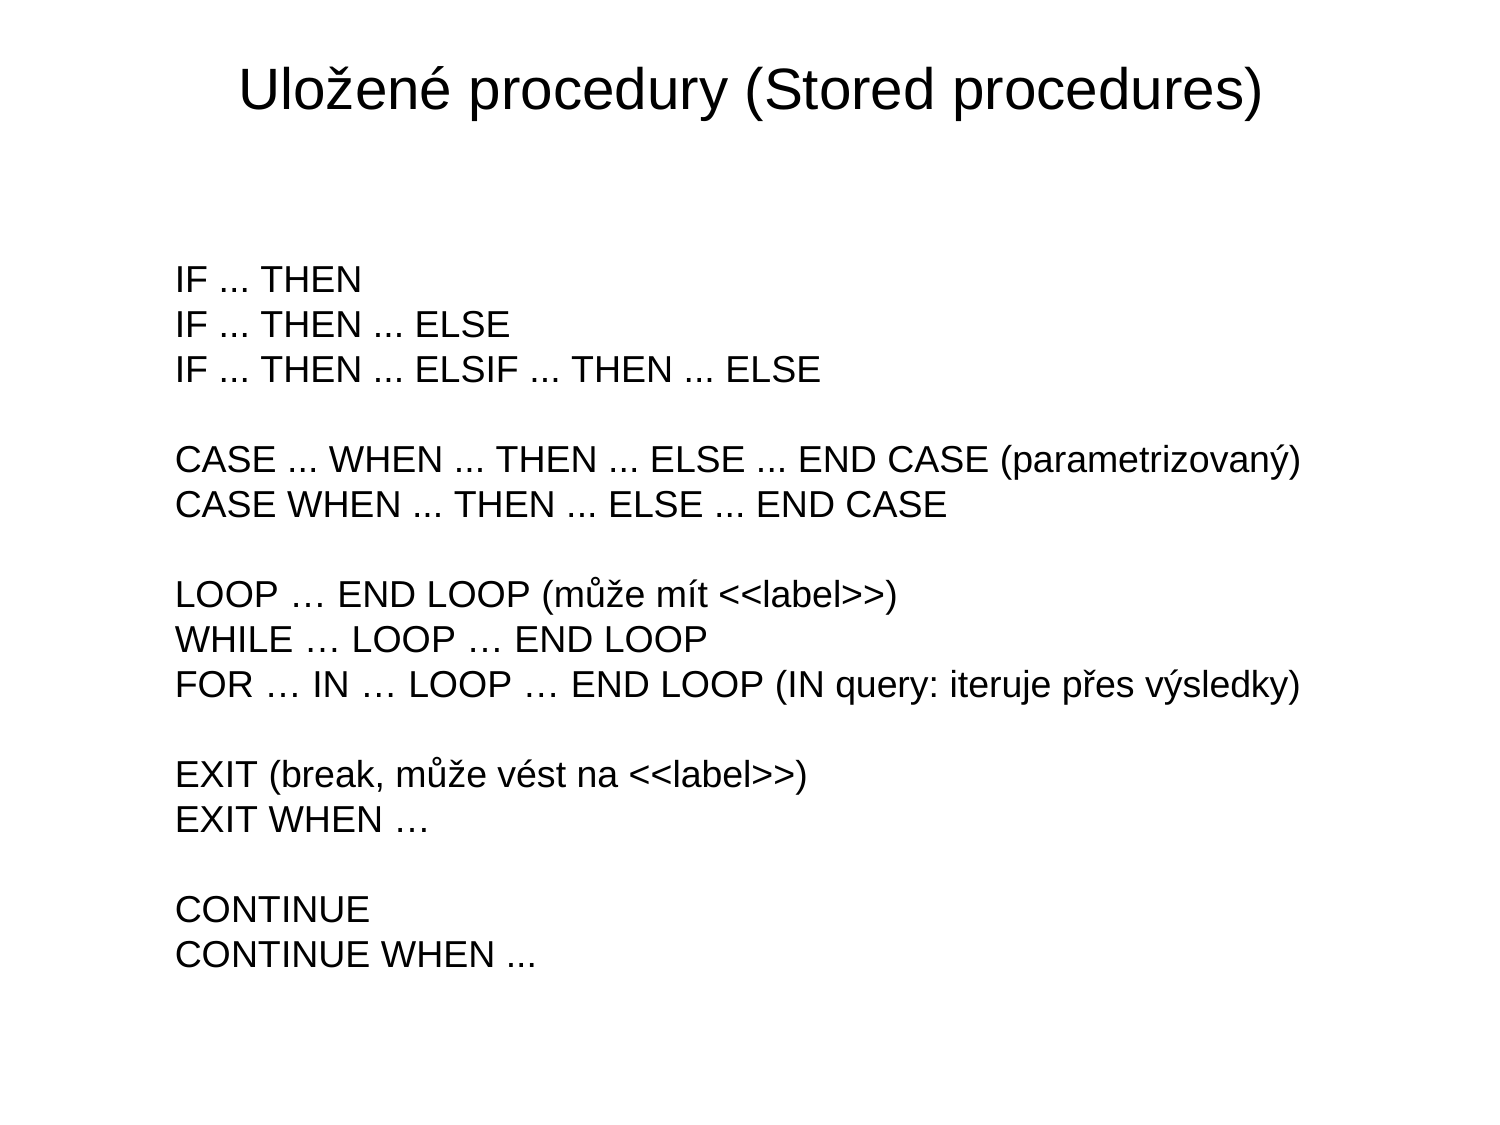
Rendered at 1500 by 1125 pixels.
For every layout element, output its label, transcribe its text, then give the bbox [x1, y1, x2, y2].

text_box IF ... THEN IF ... THEN ... ELSE IF ... THEN ... ELSIF ... THEN ... ELSE CASE ... WHEN ... THEN ... ELSE ... END CASE (parametrizovaný) CASE WHEN ... THEN ... ELSE ... END CASE LOOP … END LOOP (může mít <<label>>) WHILE … LOOP … END LOOP FOR … IN … LOOP … END LOOP (IN query: iteruje přes výsledky) EXIT (break, může vést na <<label>>) EXIT WHEN … CONTINUE CONTINUE WHEN ... [118, 248, 1335, 1028]
title Uložené procedury (Stored procedures) [76, 29, 1427, 144]
